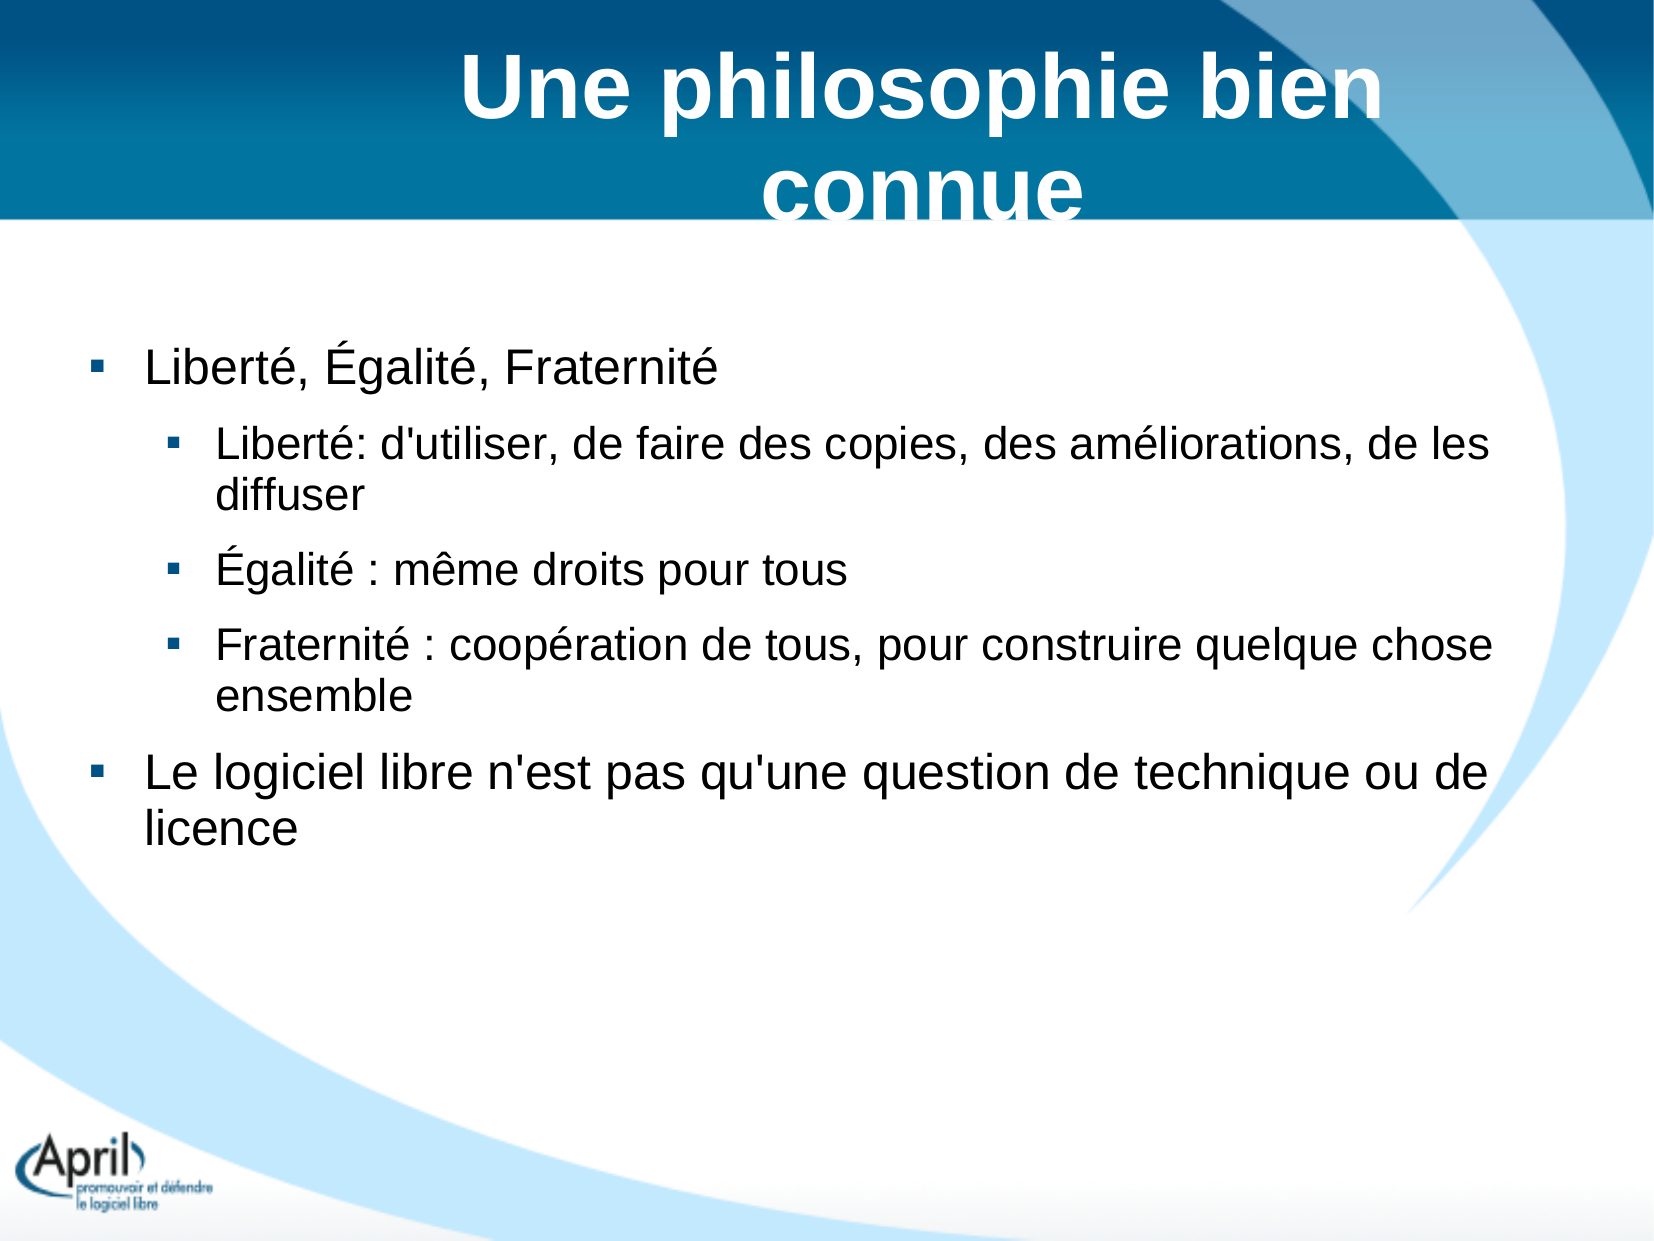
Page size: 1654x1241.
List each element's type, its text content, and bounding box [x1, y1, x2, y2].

title Une philosophie bien connue [313, 34, 1534, 242]
picture [0, 0, 1654, 1241]
list Liberté, Égalité, Fraternité Liberté: d'utiliser, de faire des copies, des améliorations, de les diffuser Égalité : même droits pour tous Fraternité : coopération de tous, pour construire quelque chose ensemble Le logiciel libre n'est pas qu'une question de technique ou de licence [73, 261, 1592, 1044]
